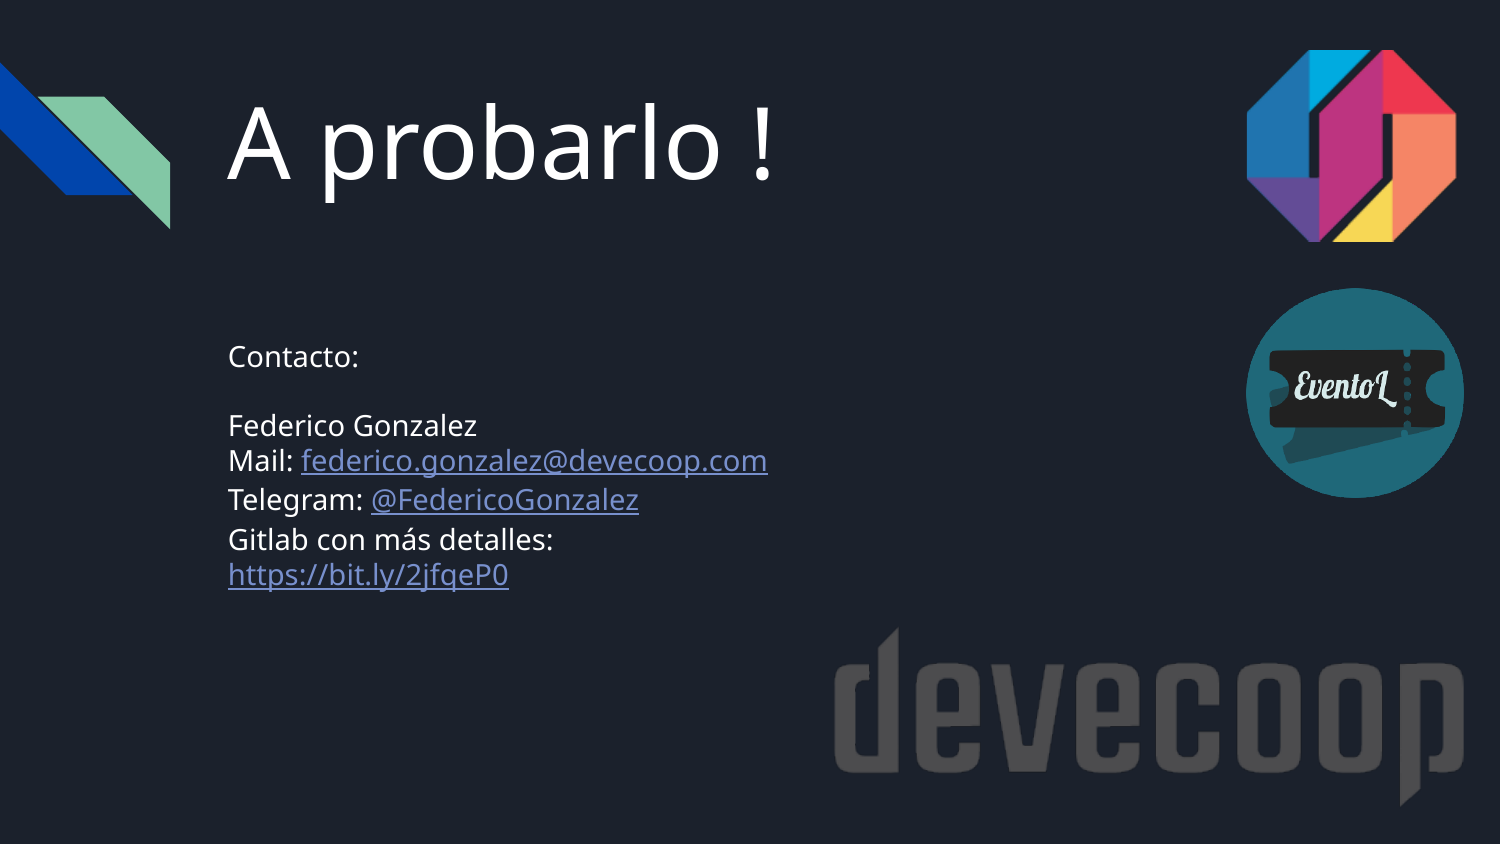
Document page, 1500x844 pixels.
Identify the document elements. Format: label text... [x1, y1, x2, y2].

picture [1246, 288, 1464, 498]
picture [1246, 50, 1474, 242]
list Contacto: Federico Gonzalez Mail: federico.gonzalez@devecoop.com Telegram: @FedericoGonzalez Gitlab con más detalles: https://bit.ly/2jfqeP0 [212, 323, 836, 720]
title A probarlo ! [212, 64, 836, 310]
picture [826, 626, 1464, 818]
